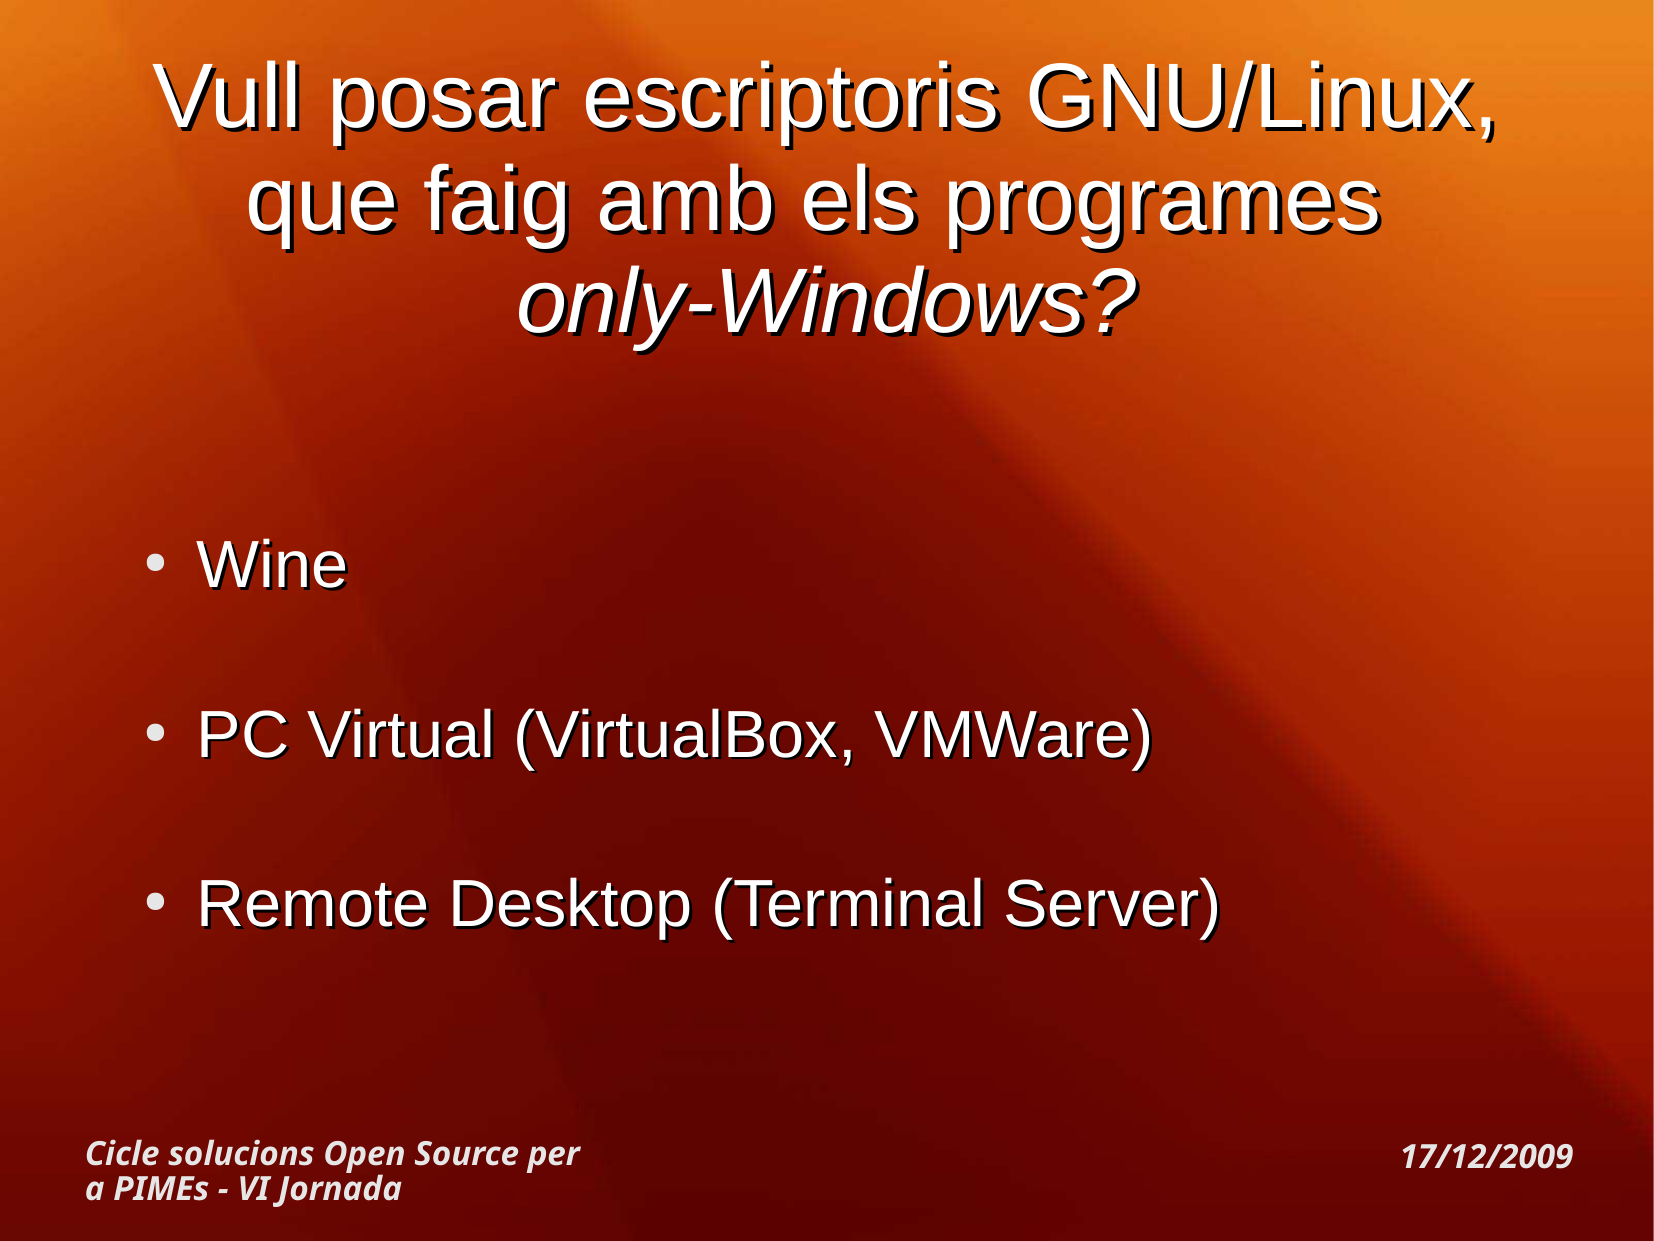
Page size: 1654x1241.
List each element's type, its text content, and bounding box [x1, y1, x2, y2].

title Vull posar escriptoris GNU/Linux, que faig amb els programes only-Windows? [82, 0, 1571, 398]
picture [0, 0, 1654, 1241]
list Wine PC Virtual (VirtualBox, VMWare) Remote Desktop (Terminal Server) [82, 527, 1571, 1188]
